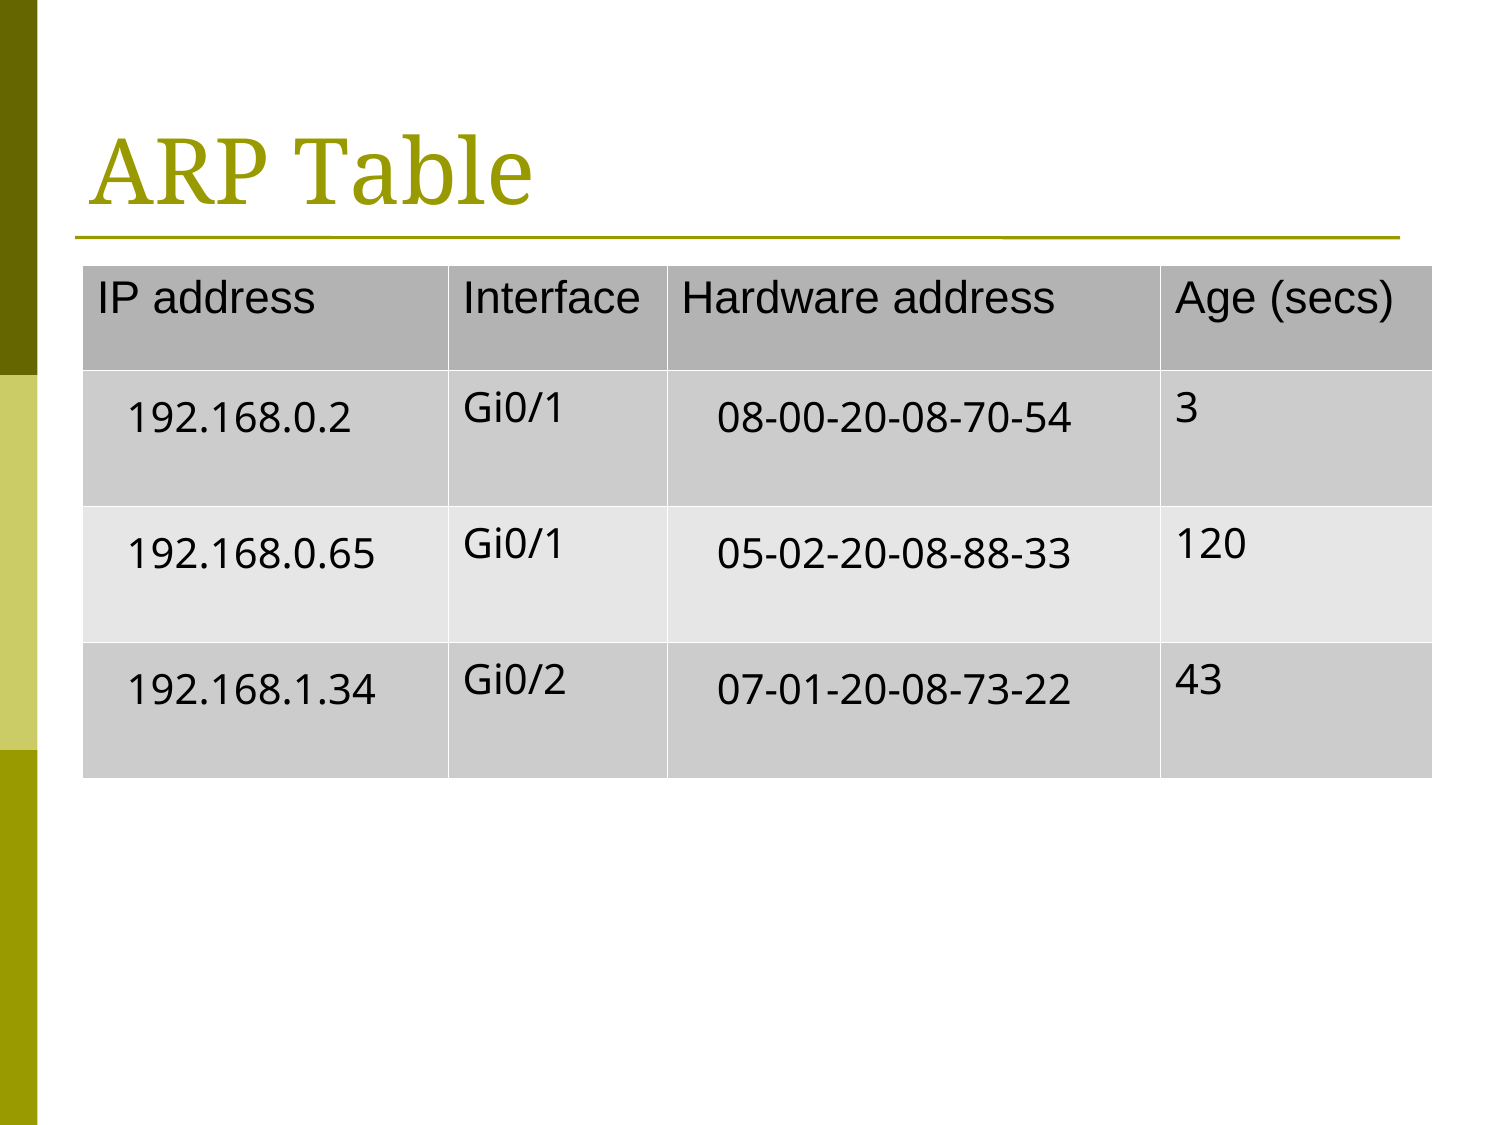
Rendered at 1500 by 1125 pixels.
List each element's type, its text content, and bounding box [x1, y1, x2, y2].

table_cell 07-01-20-08-73-22 [668, 643, 1160, 778]
table_header Hardware address [668, 266, 1160, 370]
table_cell 05-02-20-08-88-33 [668, 507, 1160, 642]
title ARP Table [74, 45, 1426, 234]
table_cell Gi0/2 [449, 643, 667, 778]
table_header Interface [449, 266, 667, 370]
table_header Age (secs) [1161, 266, 1432, 370]
table_cell 120 [1161, 507, 1432, 642]
table_cell 192.168.1.34 [83, 643, 448, 778]
table_header IP address [83, 266, 448, 370]
table_cell 3 [1161, 371, 1432, 506]
table_cell 08-00-20-08-70-54 [668, 371, 1160, 506]
table_cell Gi0/1 [449, 507, 667, 642]
table_cell Gi0/1 [449, 371, 667, 506]
table_cell 192.168.0.2 [83, 371, 448, 506]
table_cell 43 [1161, 643, 1432, 778]
table_cell 192.168.0.65 [83, 507, 448, 642]
